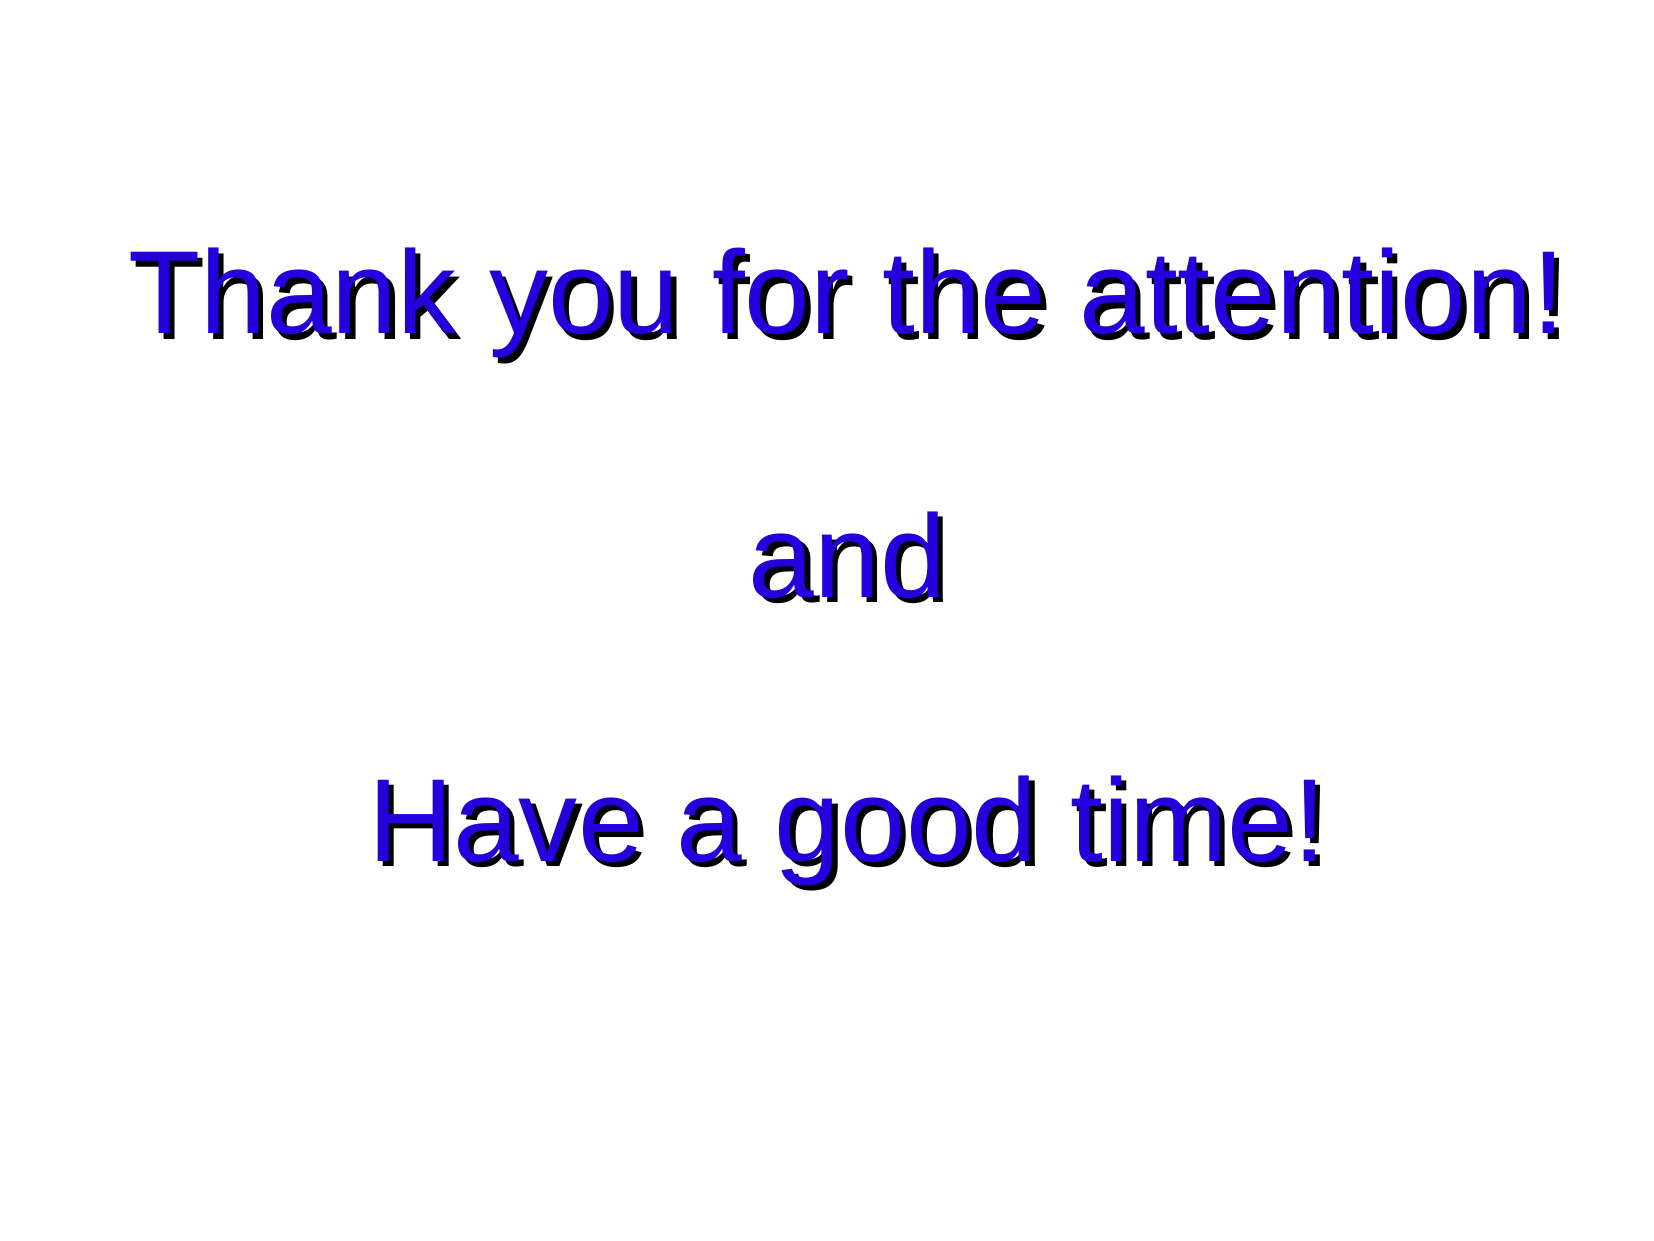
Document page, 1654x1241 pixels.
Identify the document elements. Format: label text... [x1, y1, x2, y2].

title Thank you for the attention! and Have a good time! [82, 122, 1613, 994]
